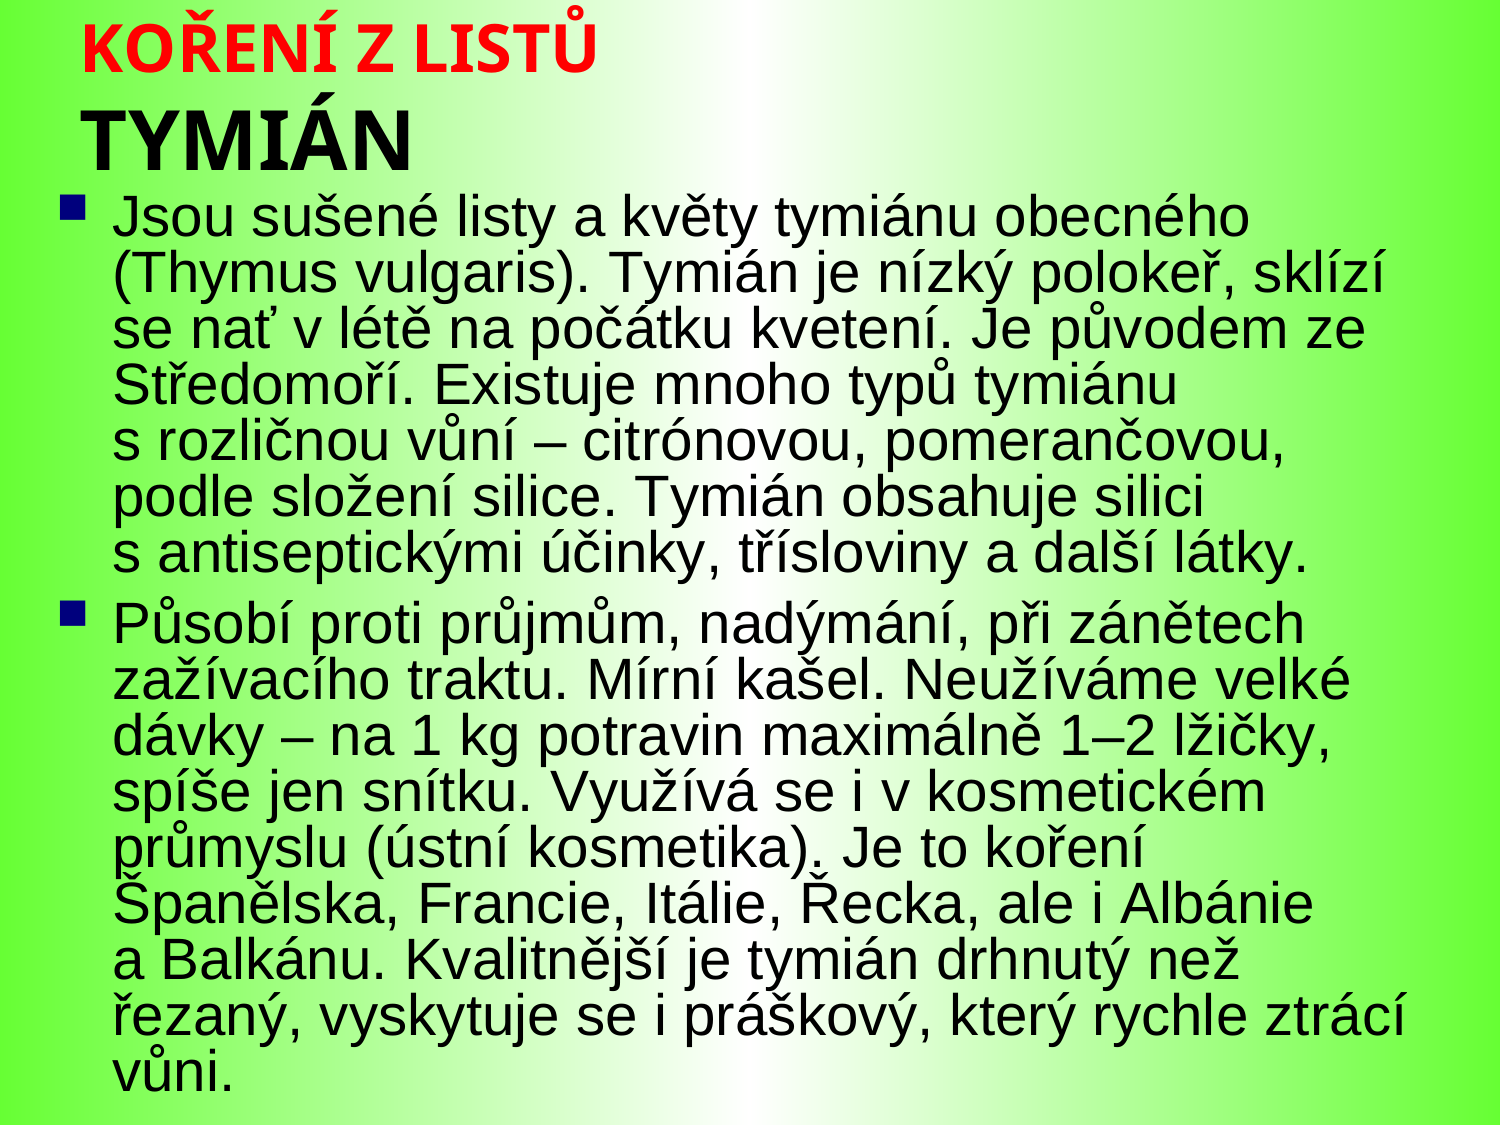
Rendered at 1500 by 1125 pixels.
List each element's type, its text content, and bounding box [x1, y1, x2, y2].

title KOŘENÍ Z LISTŮ TYMIÁN [64, 0, 1415, 184]
list Jsou sušené listy a květy tymiánu obecného (Thymus vulgaris). Tymián je nízký polokeř, sklízí se nať v létě na počátku kvetení. Je původem ze Středomoří. Existuje mnoho typů tymiánu s rozličnou vůní – citrónovou, pomerančovou, podle složení silice. Tymián obsahuje silici s antiseptickými účinky, třísloviny a další látky. Působí proti průjmům, nadýmání, při zánětech zažívacího traktu. Mírní kašel. Neužíváme velké dávky – na 1 kg potravin maximálně 1–2 lžičky, spíše jen snítku. Využívá se i v kosmetickém průmyslu (ústní kosmetika). Je to koření Španělska, Francie, Itálie, Řecka, ale i Albánie a Balkánu. Kvalitnější je tymián drhnutý než řezaný, vyskytuje se i práškový, který rychle ztrácí vůni. [41, 184, 1459, 1110]
